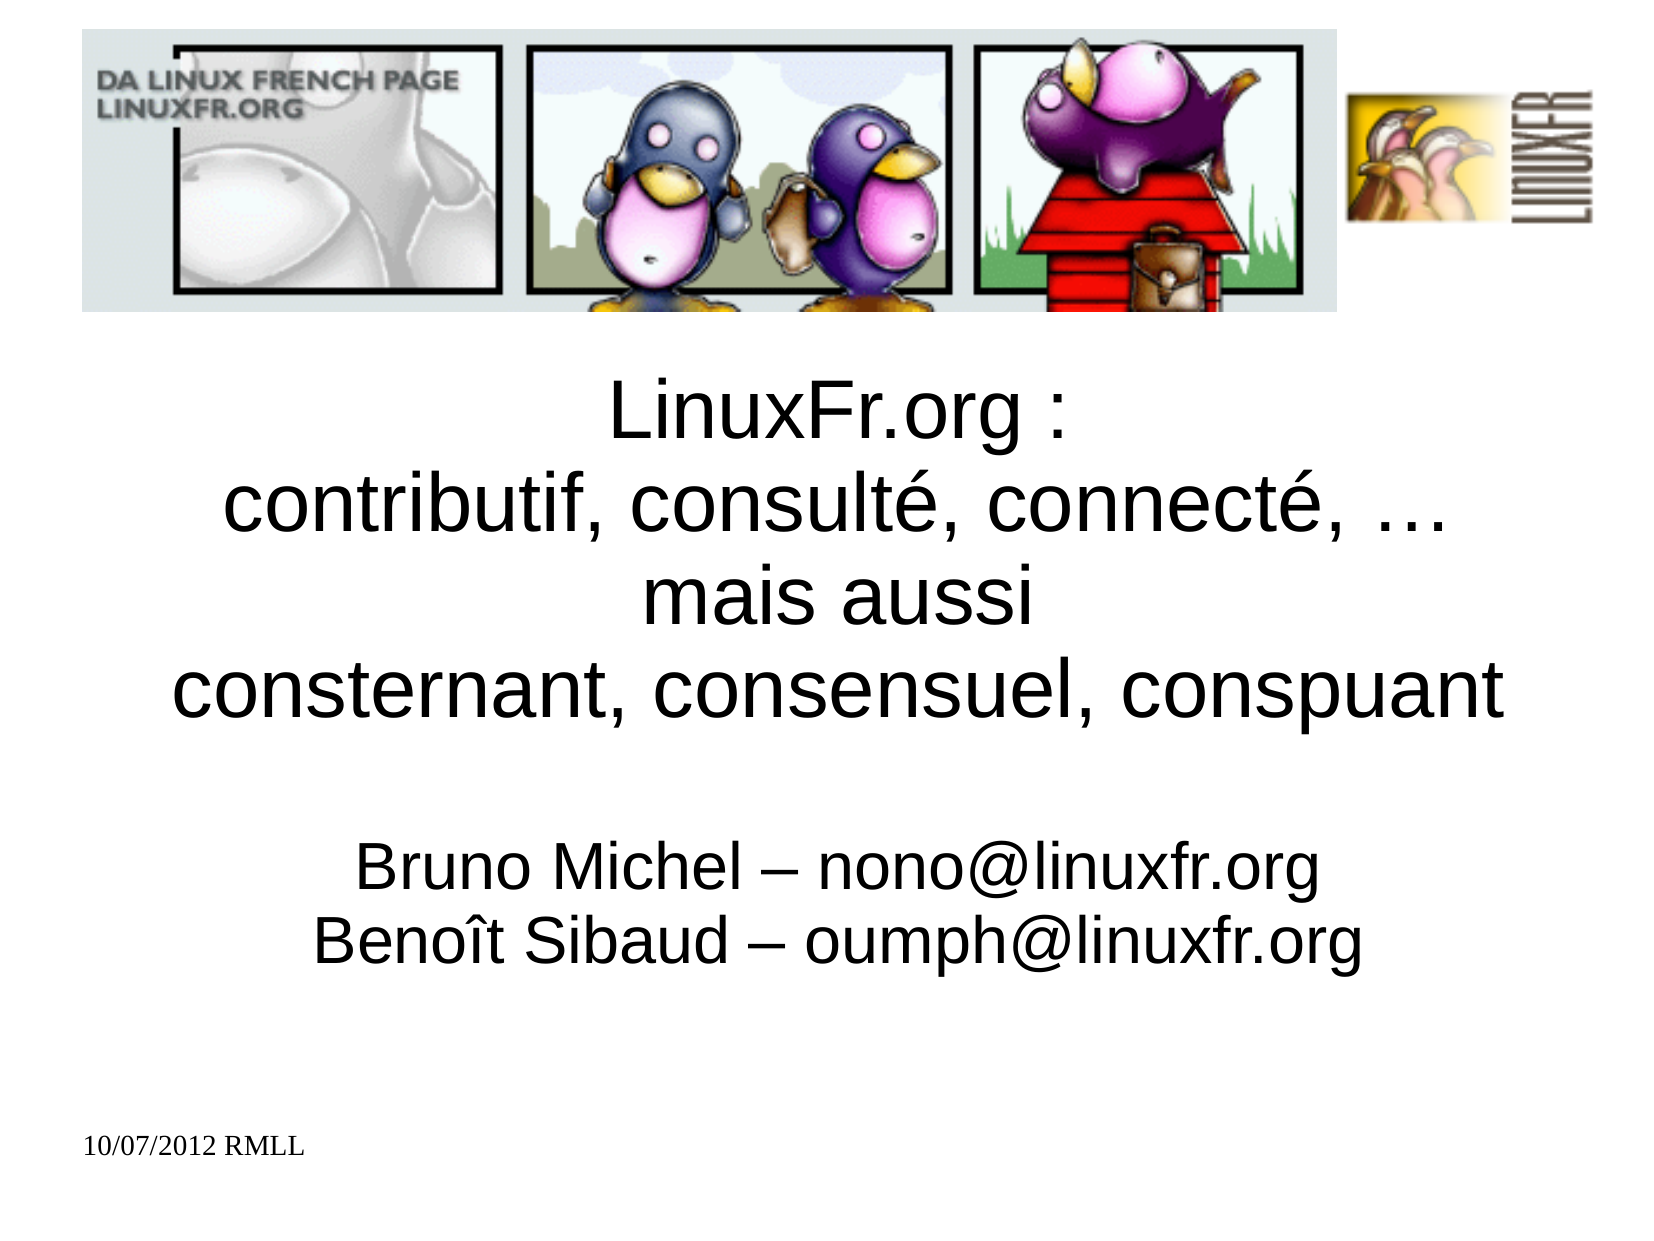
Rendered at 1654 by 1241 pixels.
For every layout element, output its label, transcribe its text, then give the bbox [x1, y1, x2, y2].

picture [1341, 88, 1601, 229]
picture [82, 29, 1337, 312]
subtitle LinuxFr.org : contributif, consulté, connecté, … mais aussi consternant, consensuel, conspuant Bruno Michel – nono@linuxfr.org Benoît Sibaud – oumph@linuxfr.org [76, 288, 1565, 1138]
